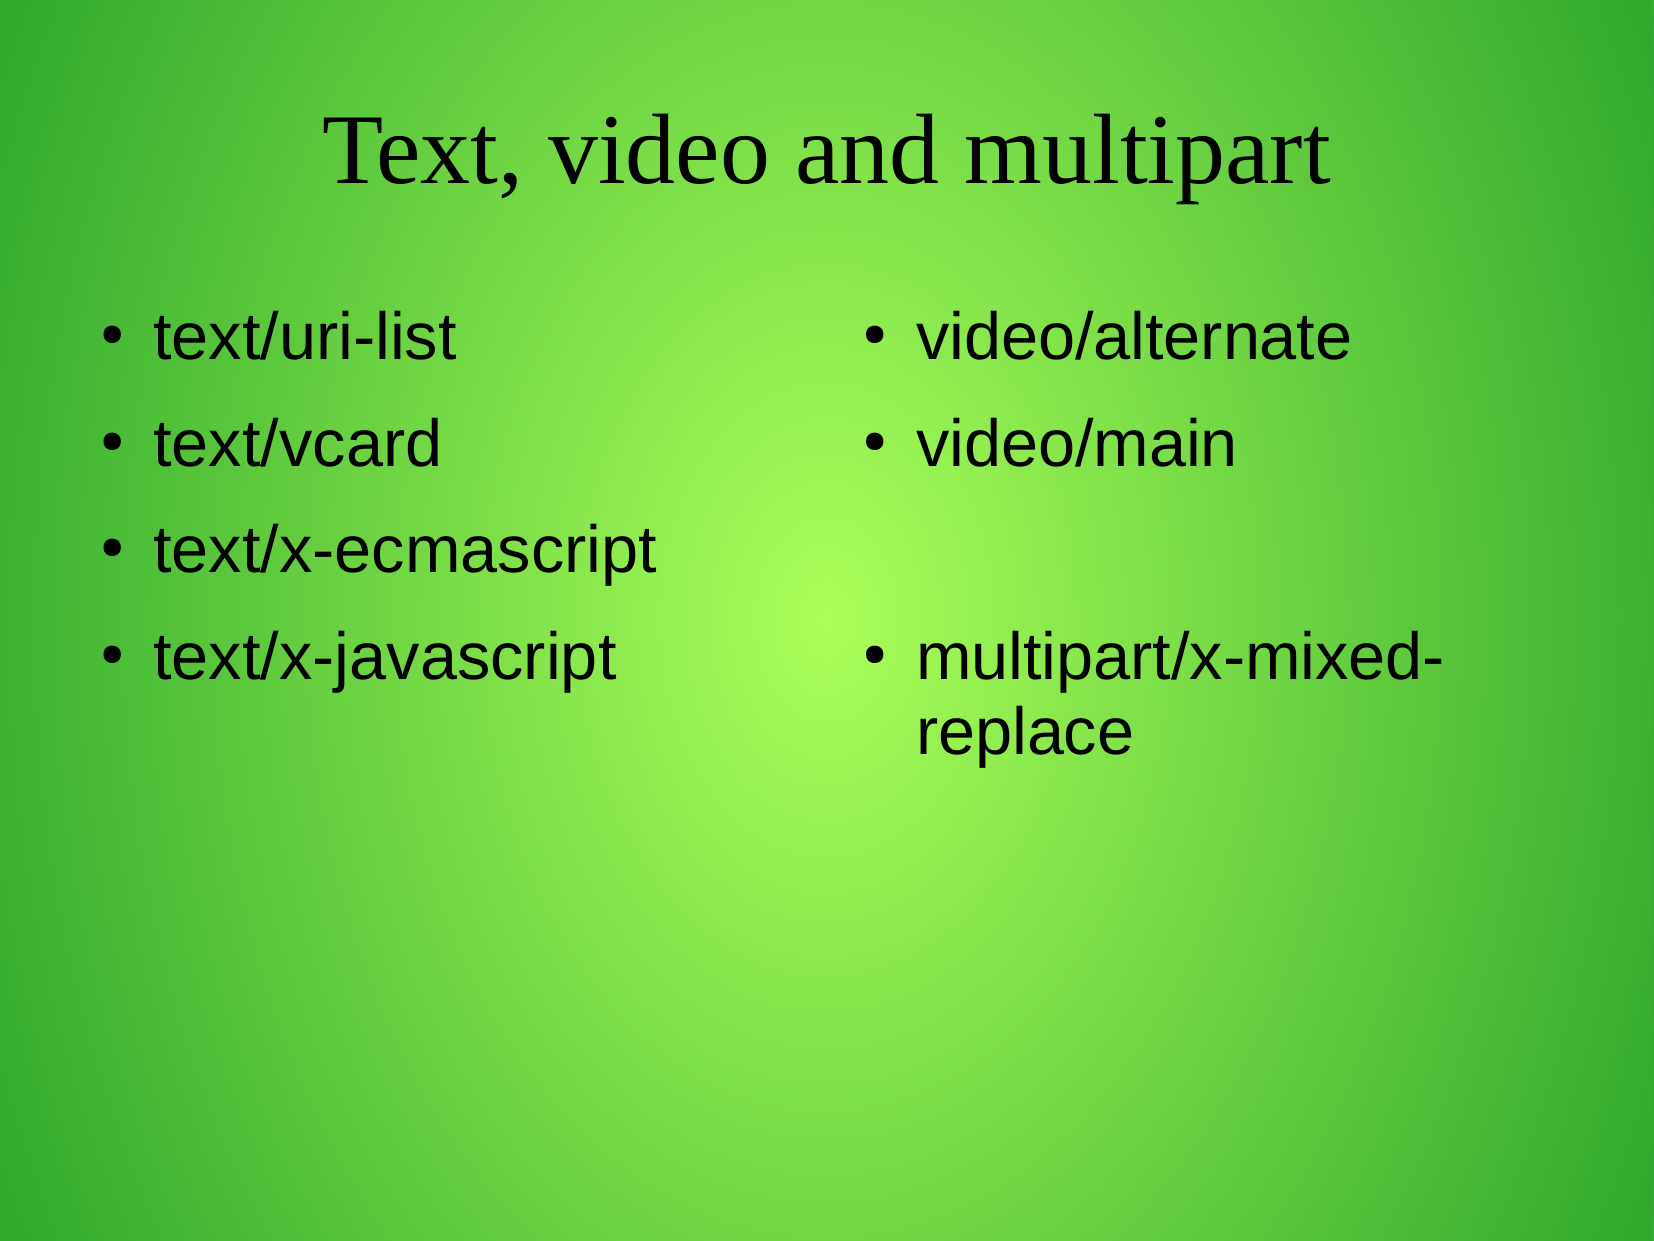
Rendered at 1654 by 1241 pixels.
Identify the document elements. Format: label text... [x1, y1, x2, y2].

title Text, video and multipart [82, 47, 1571, 252]
list video/alternate video/main multipart/x-mixed-replace [845, 299, 1572, 1019]
list text/uri-list text/vcard text/x-ecmascript text/x-javascript [82, 299, 809, 1019]
